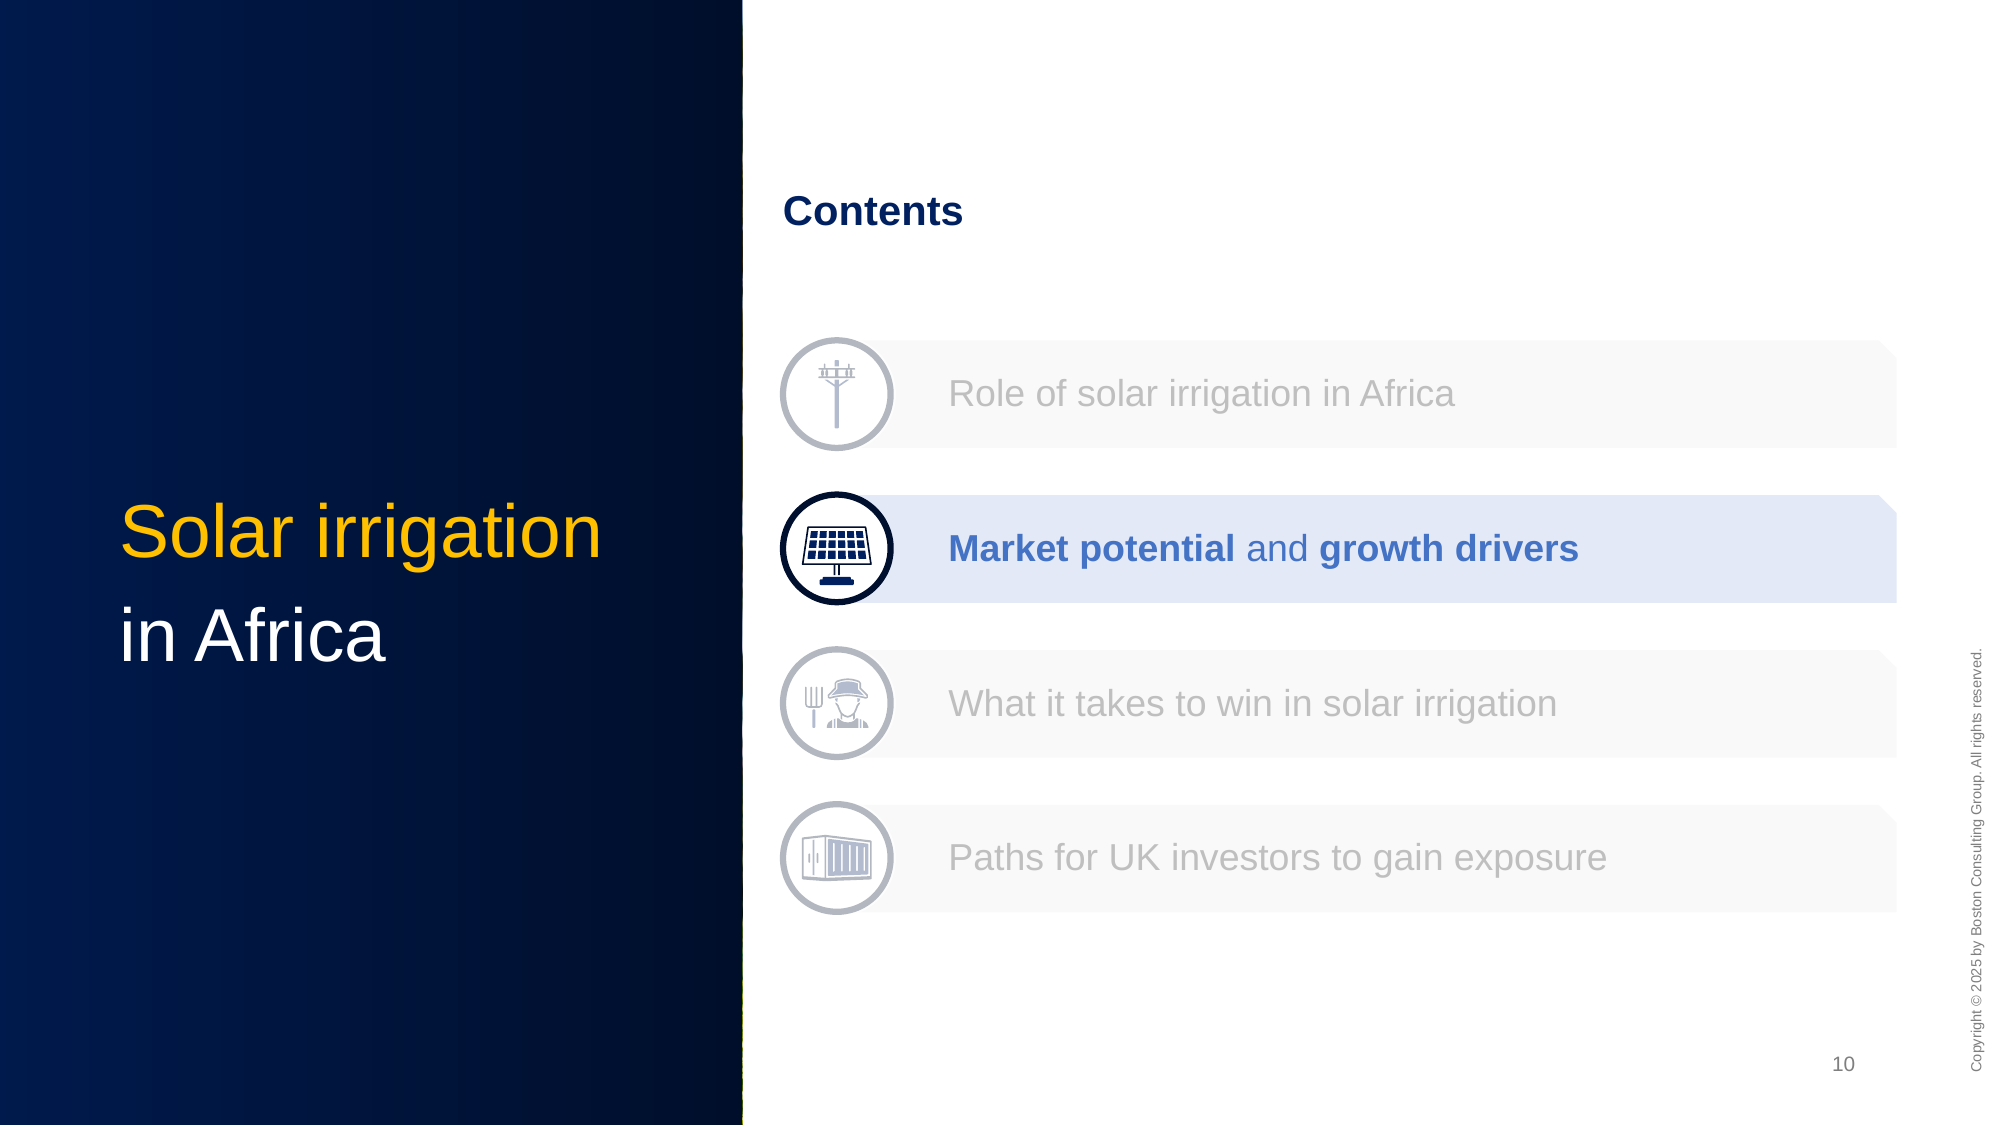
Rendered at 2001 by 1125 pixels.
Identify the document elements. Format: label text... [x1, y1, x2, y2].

text_box [777, 798, 948, 918]
text_box Role of solar irrigation in Africa [948, 340, 1897, 448]
text_box [0, 0, 742, 1125]
text_box [777, 334, 948, 454]
text_box [783, 494, 948, 603]
text_box What it takes to win in solar irrigation [948, 650, 1897, 758]
text_box Solar irrigation in Africa [103, 461, 665, 678]
text_box Paths for UK investors to gain exposure [948, 804, 1897, 913]
text_box Contents [783, 176, 1897, 247]
text_box Market potential and growth drivers [948, 495, 1897, 603]
text_box [777, 643, 948, 763]
